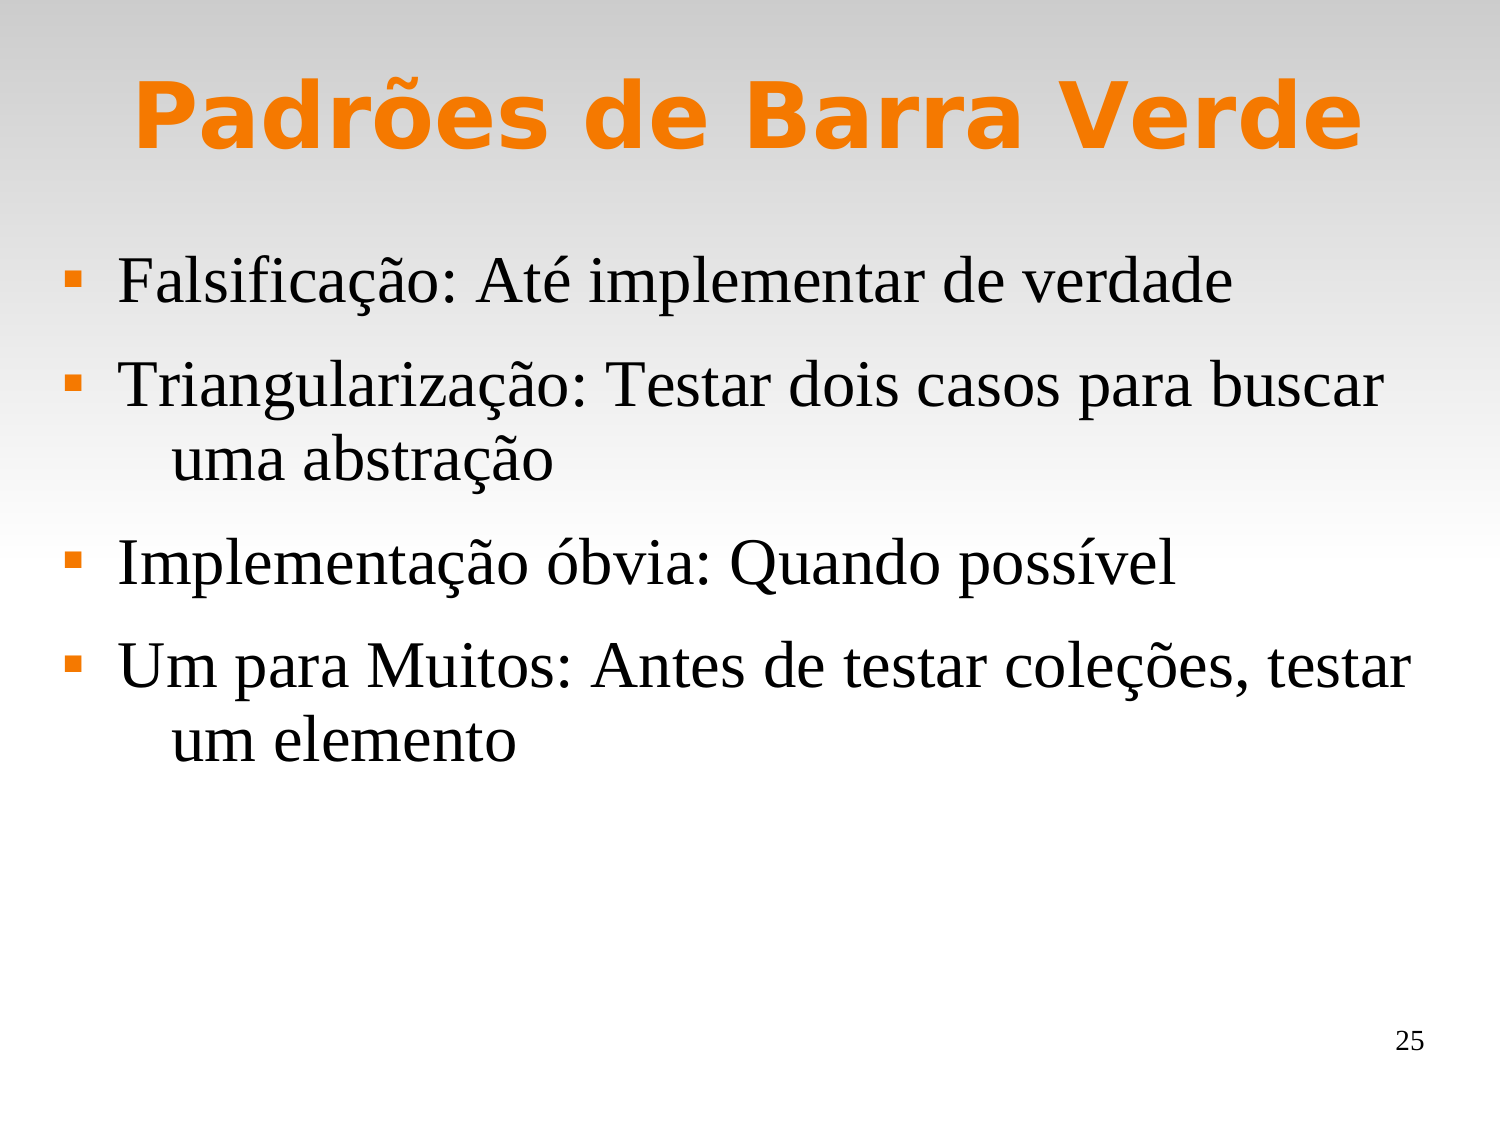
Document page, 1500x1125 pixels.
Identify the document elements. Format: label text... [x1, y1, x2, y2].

list Falsificação: Até implementar de verdade Triangularização: Testar dois casos para buscar uma abstração Implementação óbvia: Quando possível Um para Muitos: Antes de testar coleções, testar um elemento [29, 243, 1469, 1087]
title Padrões de Barra Verde [29, 30, 1469, 204]
